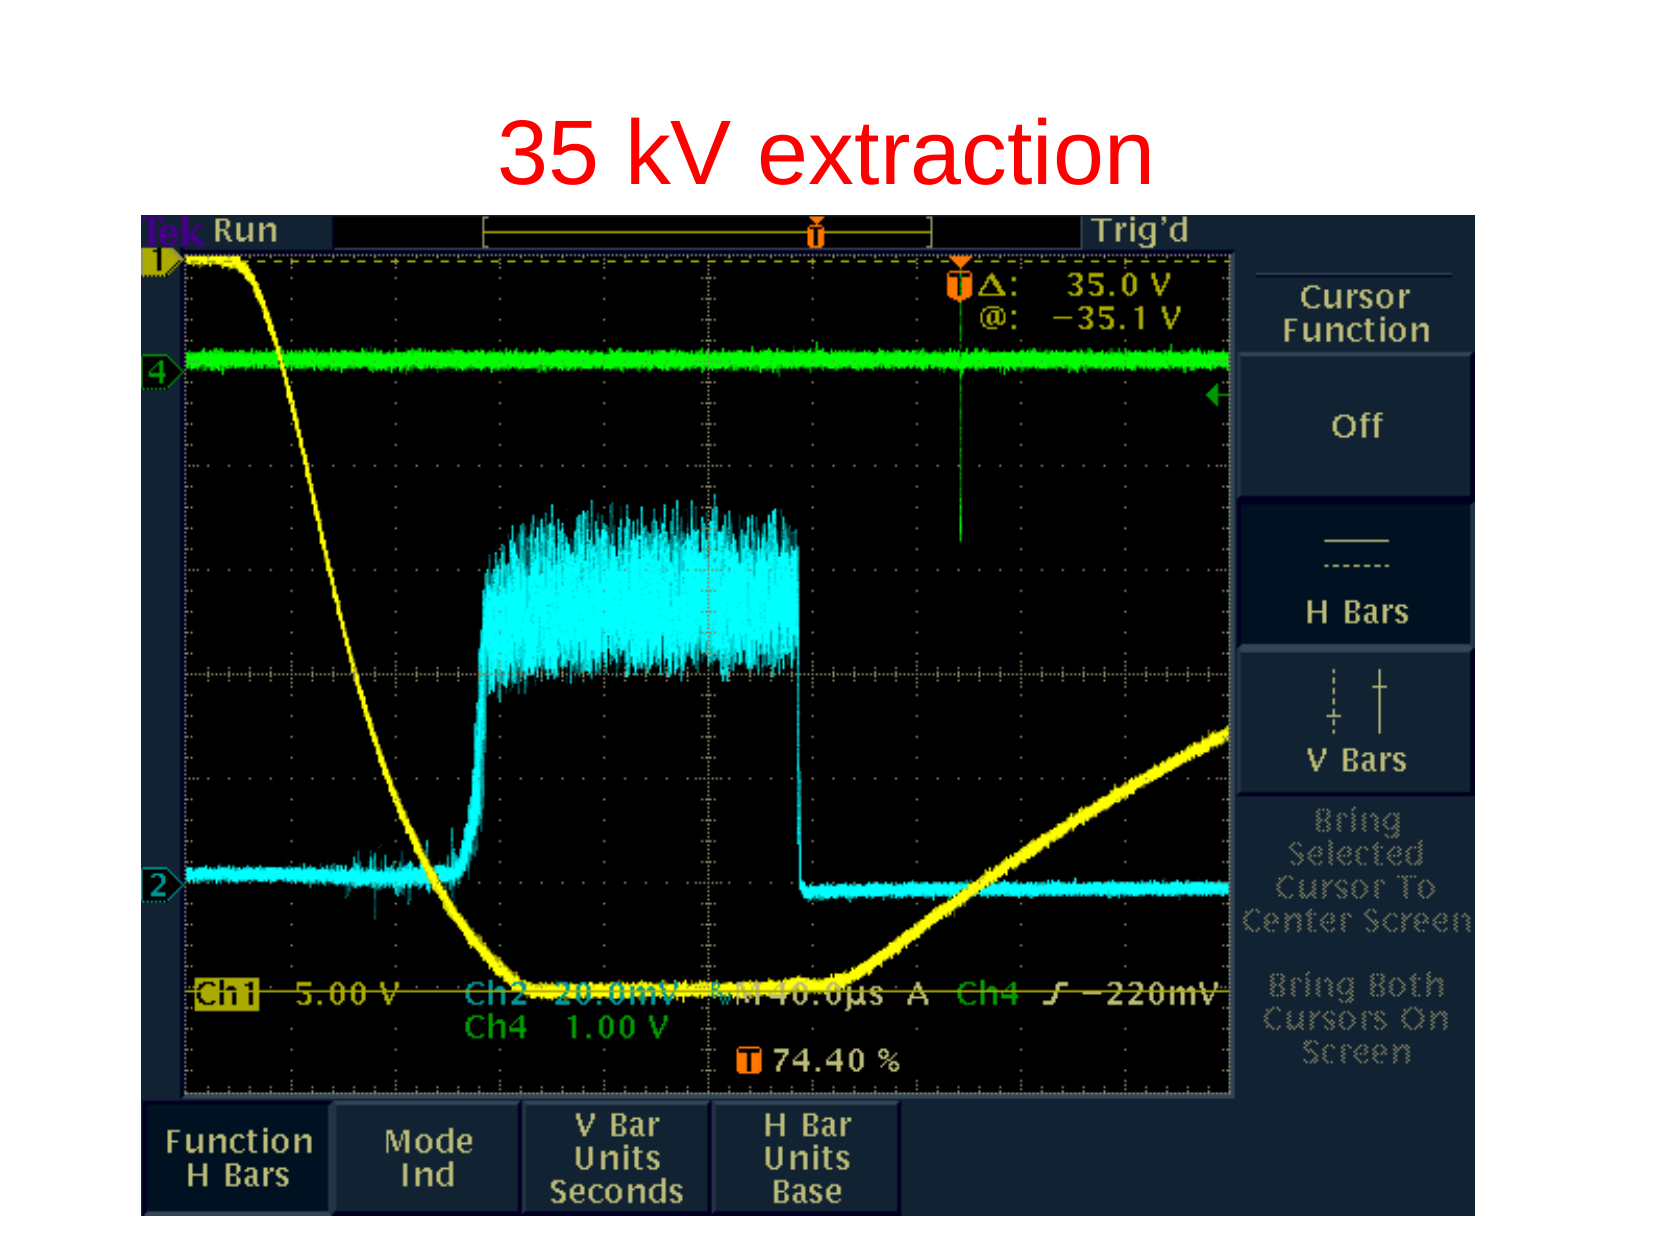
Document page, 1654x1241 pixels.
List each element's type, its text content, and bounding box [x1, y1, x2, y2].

picture [141, 215, 1475, 1216]
title 35 kV extraction [82, 56, 1571, 250]
